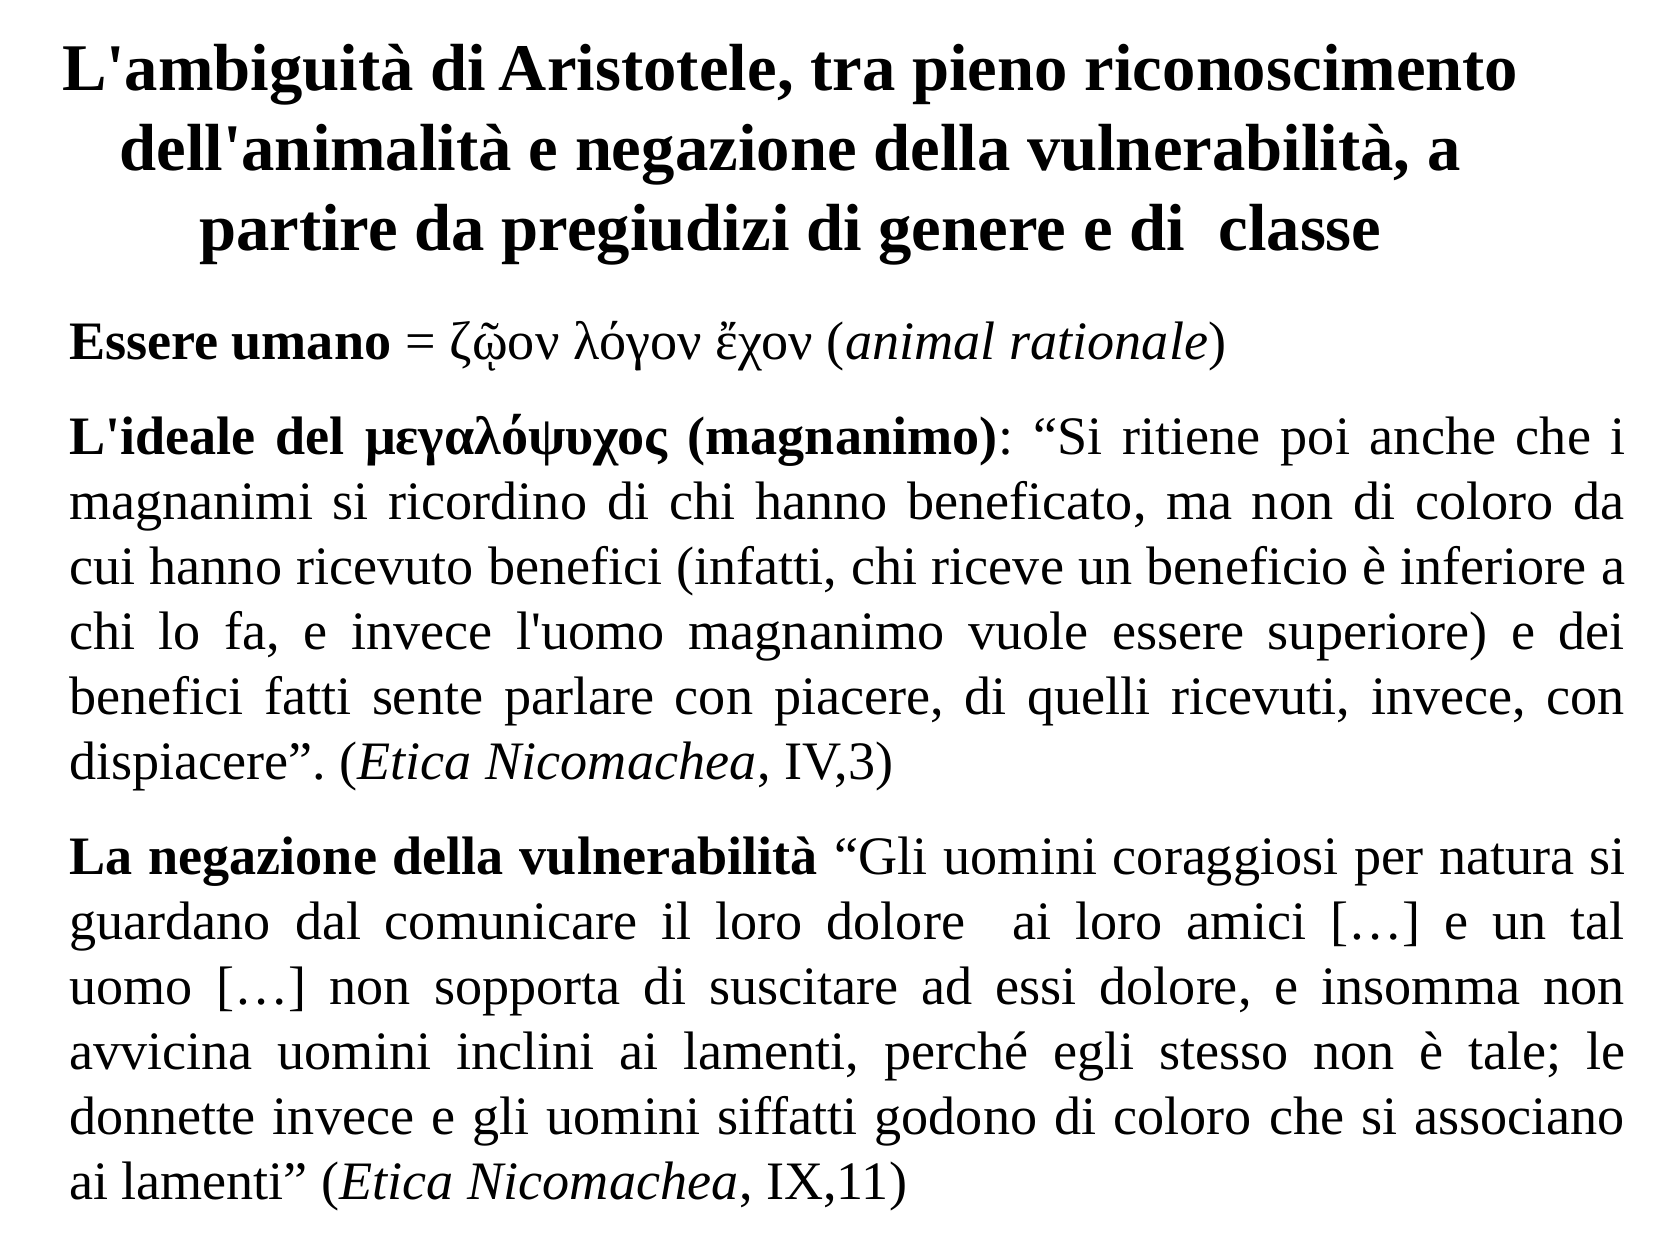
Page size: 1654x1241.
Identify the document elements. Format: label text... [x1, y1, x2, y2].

list Essere umano = ζῷον λόγον ἔχον (animal rationale) L'ideale del μεγαλόψυχος (magnanimo): “Si ritiene poi anche che i magnanimi si ricordino di chi hanno beneficato, ma non di coloro da cui hanno ricevuto benefici (infatti, chi riceve un beneficio è inferiore a chi lo fa, e invece l'uomo magnanimo vuole essere superiore) e dei benefici fatti sente parlare con piacere, di quelli ricevuti, invece, con dispiacere”. (Etica Nicomachea, IV,3) La negazione della vulnerabilità “Gli uomini coraggiosi per natura si guardano dal comunicare il loro dolore ai loro amici […] e un tal uomo […] non sopporta di suscitare ad essi dolore, e insomma non avvicina uomini inclini ai lamenti, perché egli stesso non è tale; le donnette invece e gli uomini siffatti godono di coloro che si associano ai lamenti” (Etica Nicomachea, IX,11) [69, 305, 1628, 1218]
title L'ambiguità di Aristotele, tra pieno riconoscimento dell'animalità e negazione della vulnerabilità, a partire da pregiudizi di genere e di classe [47, 0, 1536, 288]
